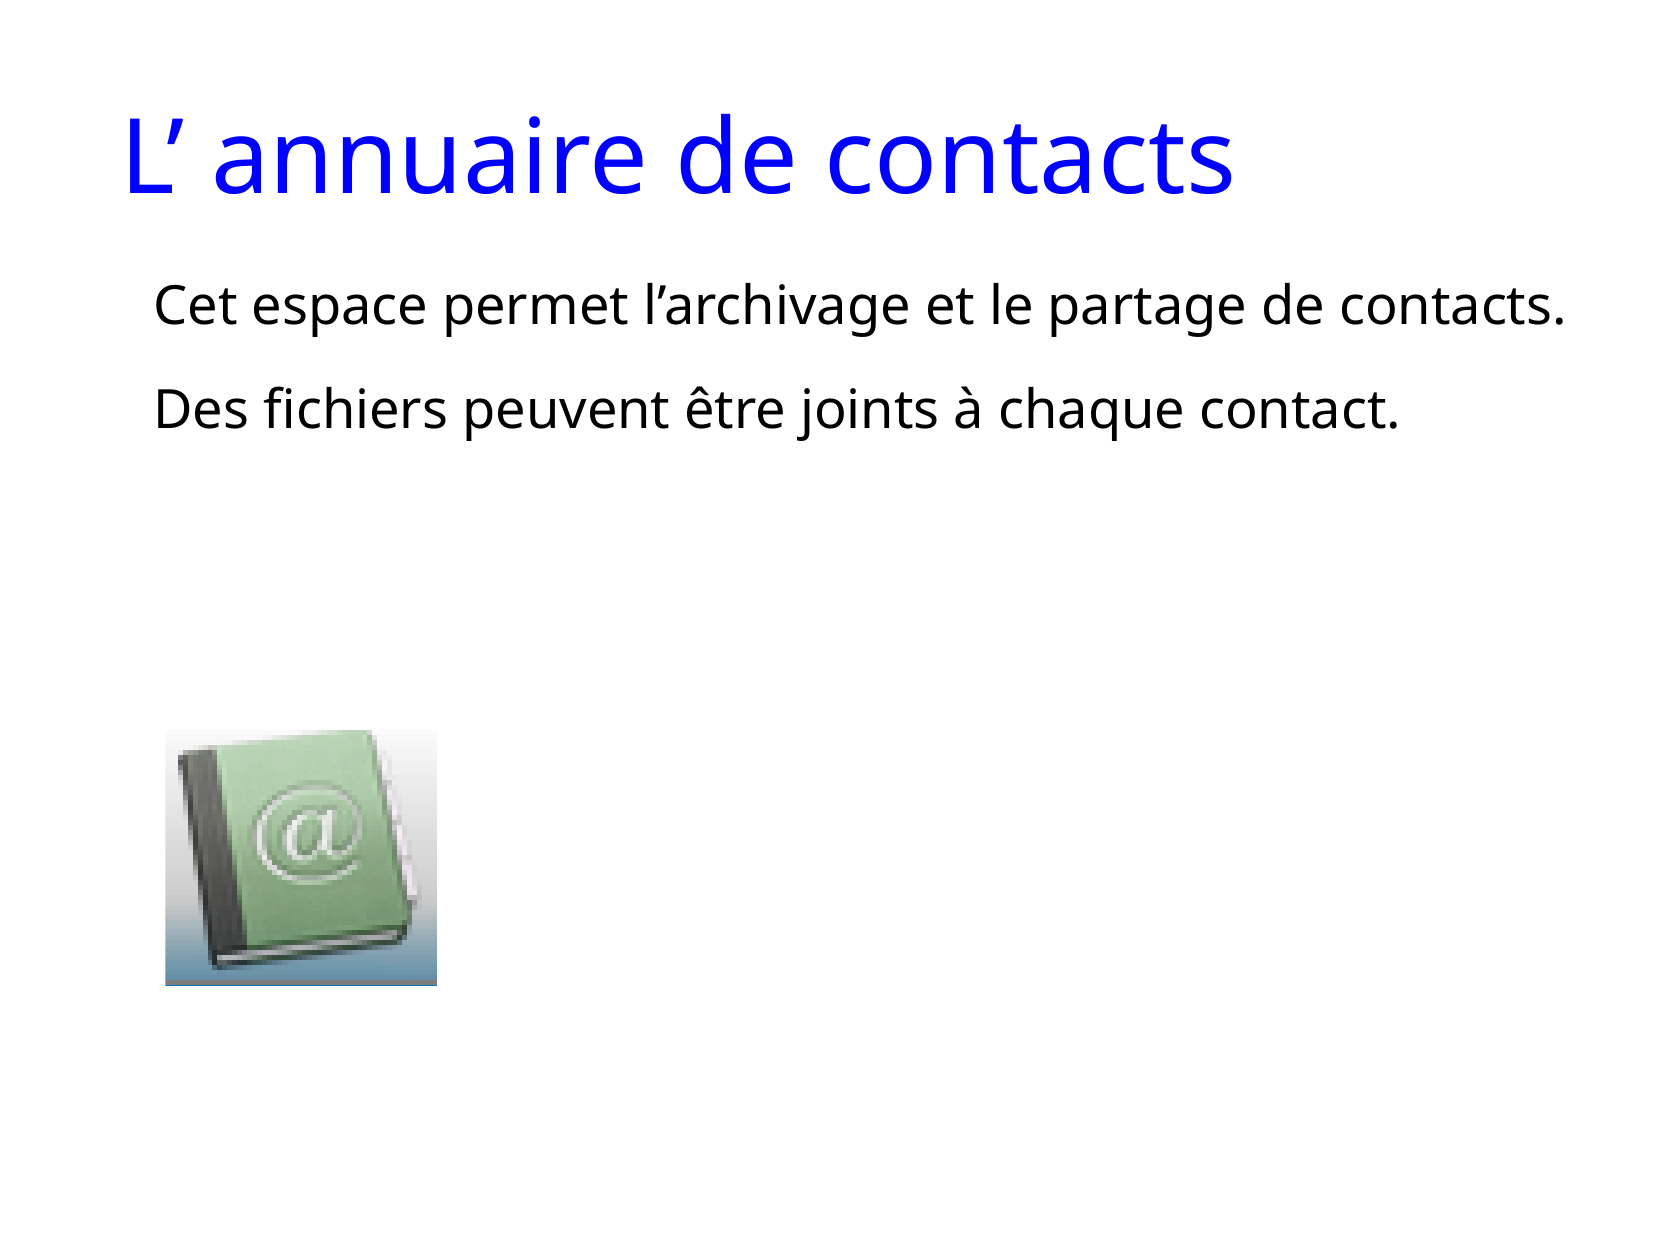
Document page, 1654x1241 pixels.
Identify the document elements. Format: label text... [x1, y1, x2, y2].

list Cet espace permet l’archivage et le partage de contacts. Des fichiers peuvent être joints à chaque contact. [82, 266, 1571, 986]
title L’ annuaire de contacts [82, 49, 1571, 257]
picture [165, 730, 437, 986]
